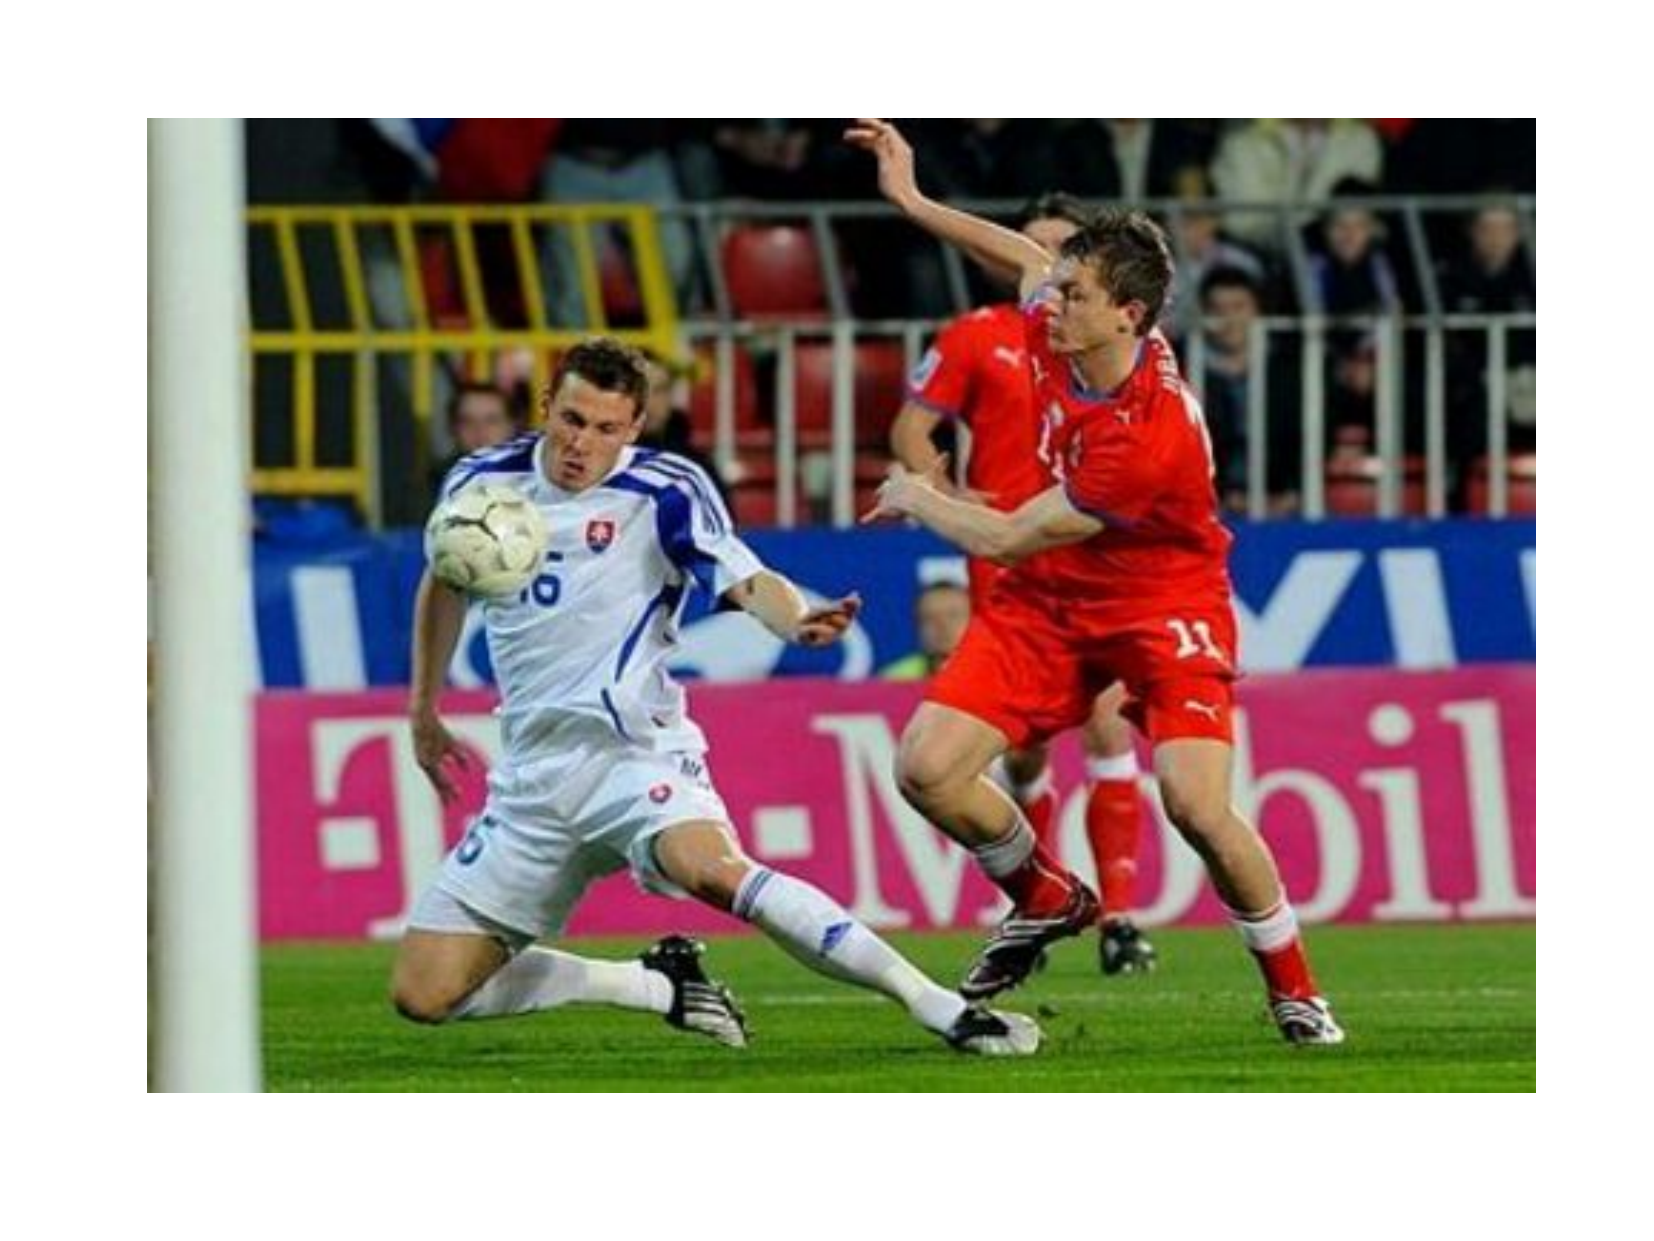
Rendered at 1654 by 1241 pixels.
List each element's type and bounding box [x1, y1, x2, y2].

picture [147, 118, 1536, 1093]
